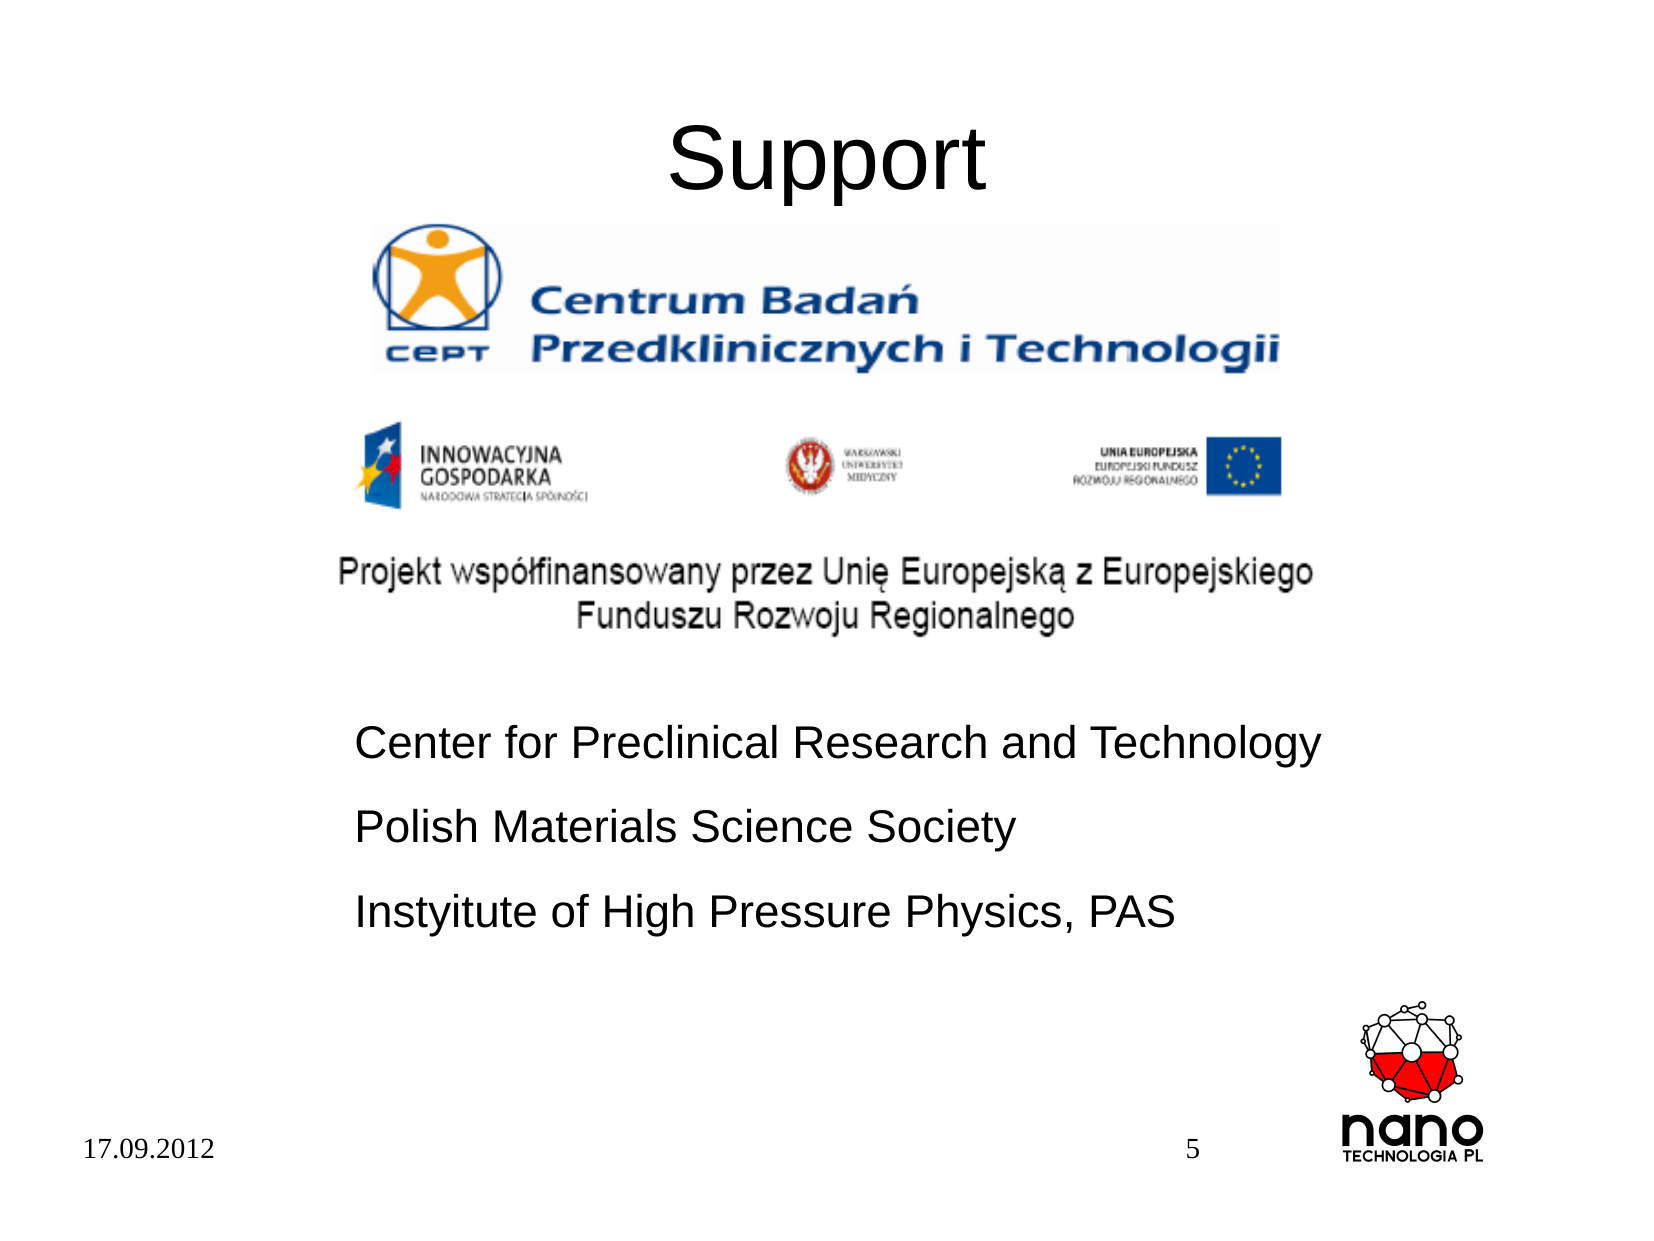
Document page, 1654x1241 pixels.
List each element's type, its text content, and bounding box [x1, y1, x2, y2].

list Center for Preclinical Research and Technology Polish Materials Science Society Instyitute of High Pressure Physics, PAS [265, 290, 1571, 1241]
picture [1328, 983, 1506, 1182]
title Support [82, 56, 1571, 250]
text_box 17.09.2012 [82, 1129, 265, 1216]
picture [287, 206, 1329, 650]
